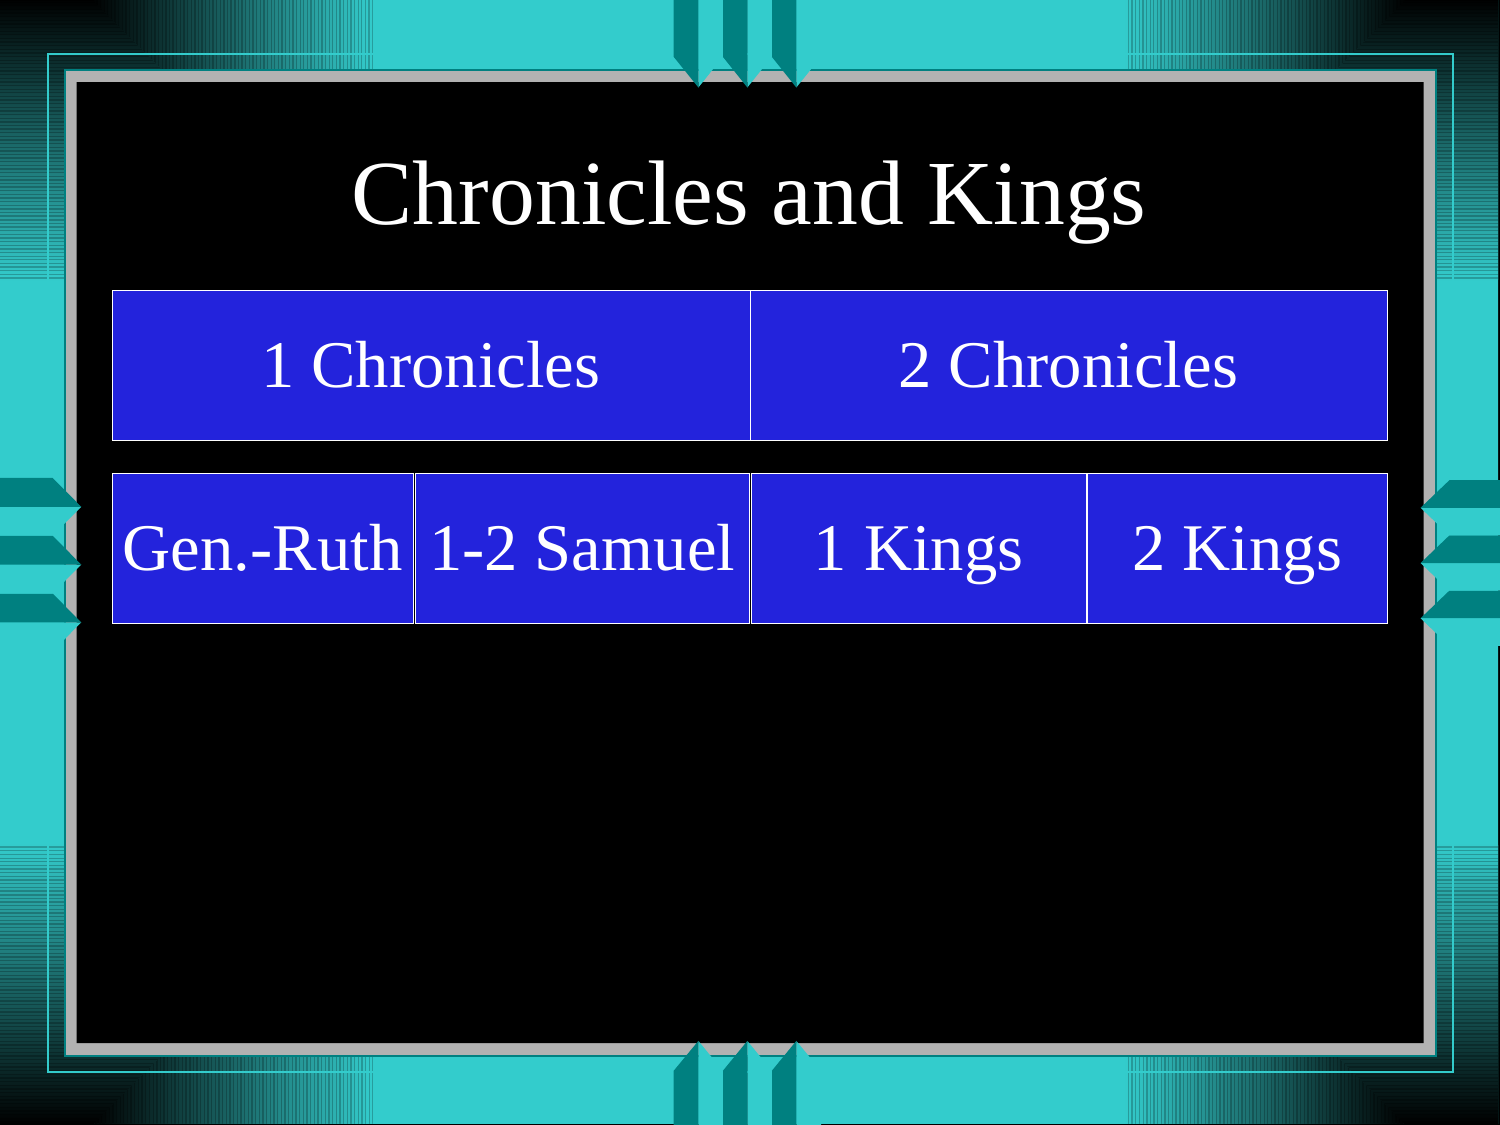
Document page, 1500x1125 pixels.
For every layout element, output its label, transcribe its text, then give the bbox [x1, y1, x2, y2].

text_box 1-2 Samuel [415, 473, 750, 624]
text_box 2 Chronicles [750, 290, 1388, 441]
title Chronicles and Kings [112, 99, 1388, 288]
text_box Gen.-Ruth [112, 473, 414, 624]
text_box 1 Chronicles [112, 290, 750, 441]
text_box 1 Kings [751, 473, 1087, 624]
text_box 2 Kings [1087, 473, 1388, 624]
